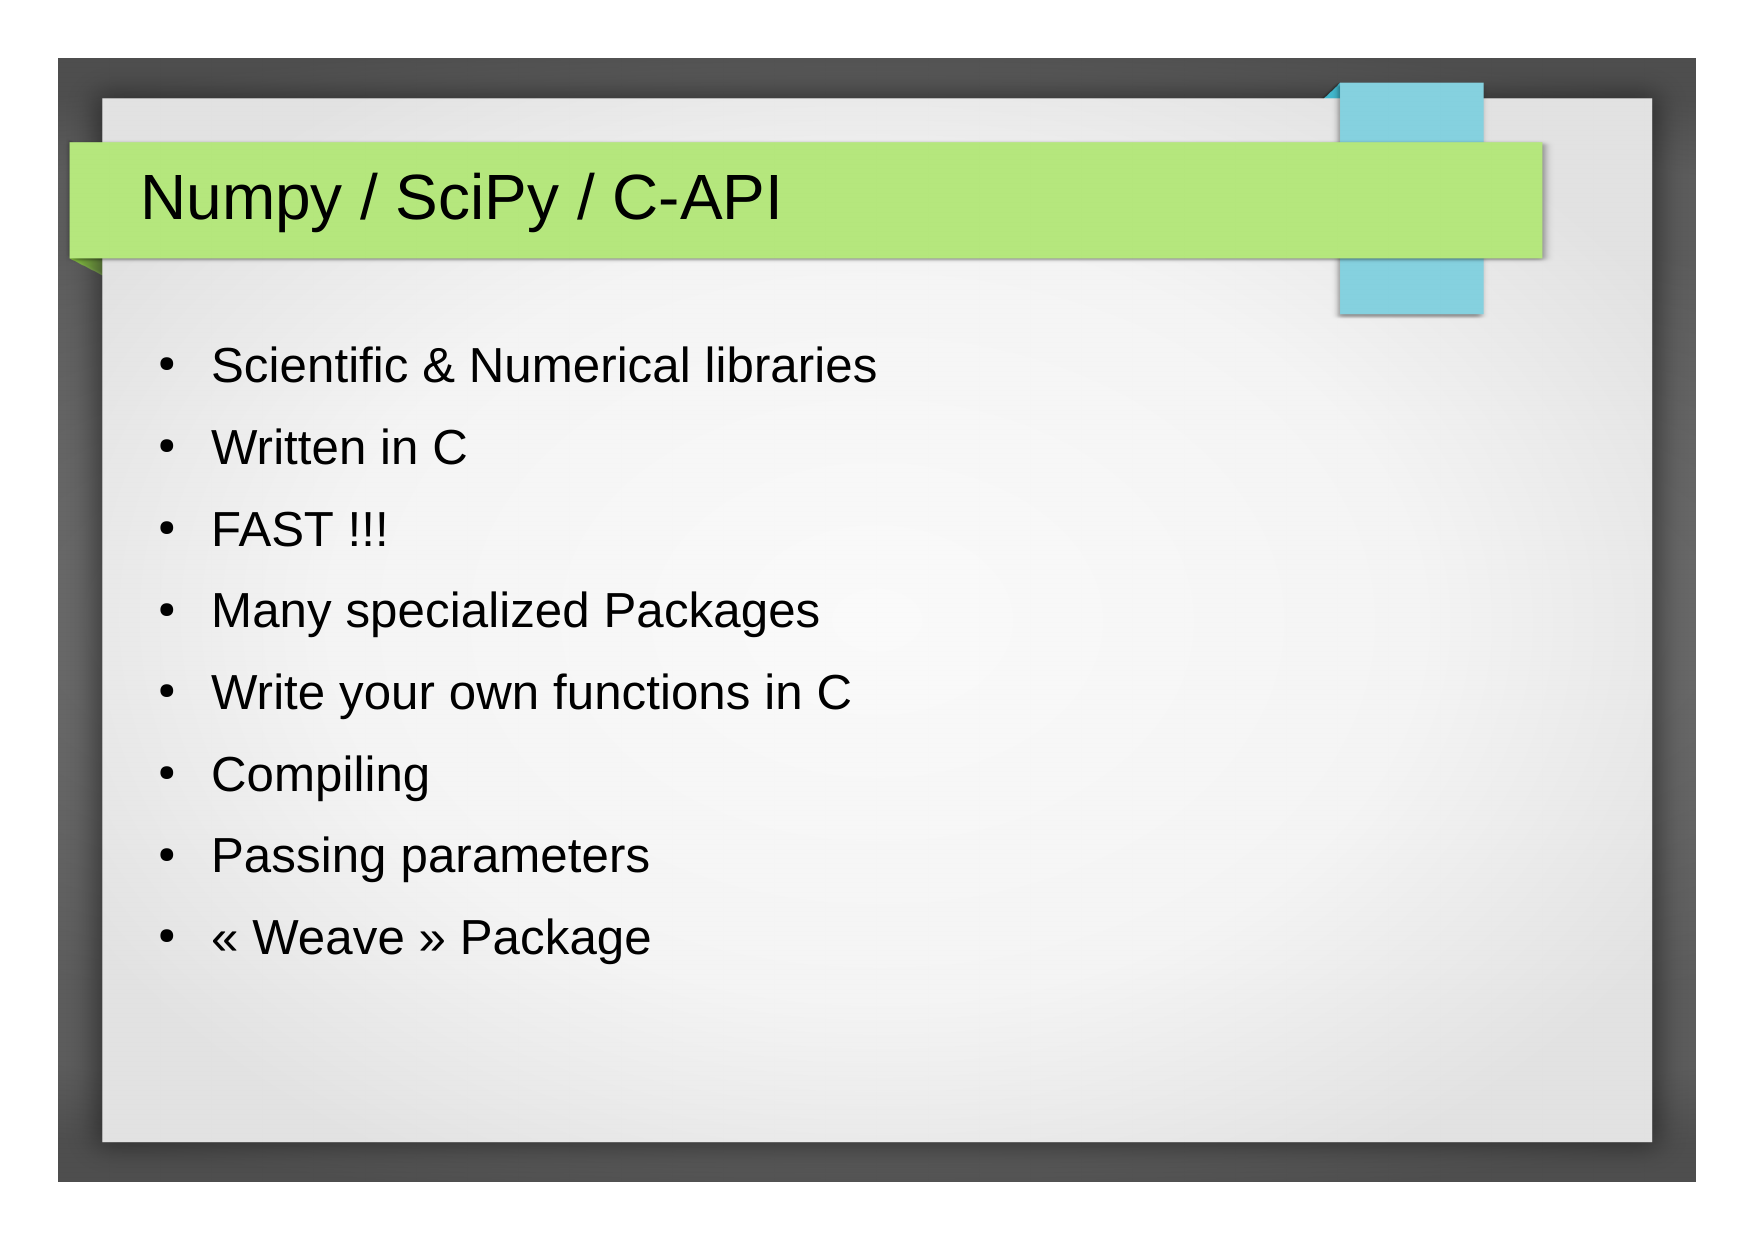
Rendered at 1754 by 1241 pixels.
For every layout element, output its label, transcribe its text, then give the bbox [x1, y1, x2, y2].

title Numpy / SciPy / C-API [140, 144, 1310, 251]
list Scientific & Numerical libraries Written in C FAST !!! Many specialized Packages Write your own functions in C Compiling Passing parameters « Weave » Package [140, 325, 1614, 978]
picture [58, 58, 1696, 1182]
